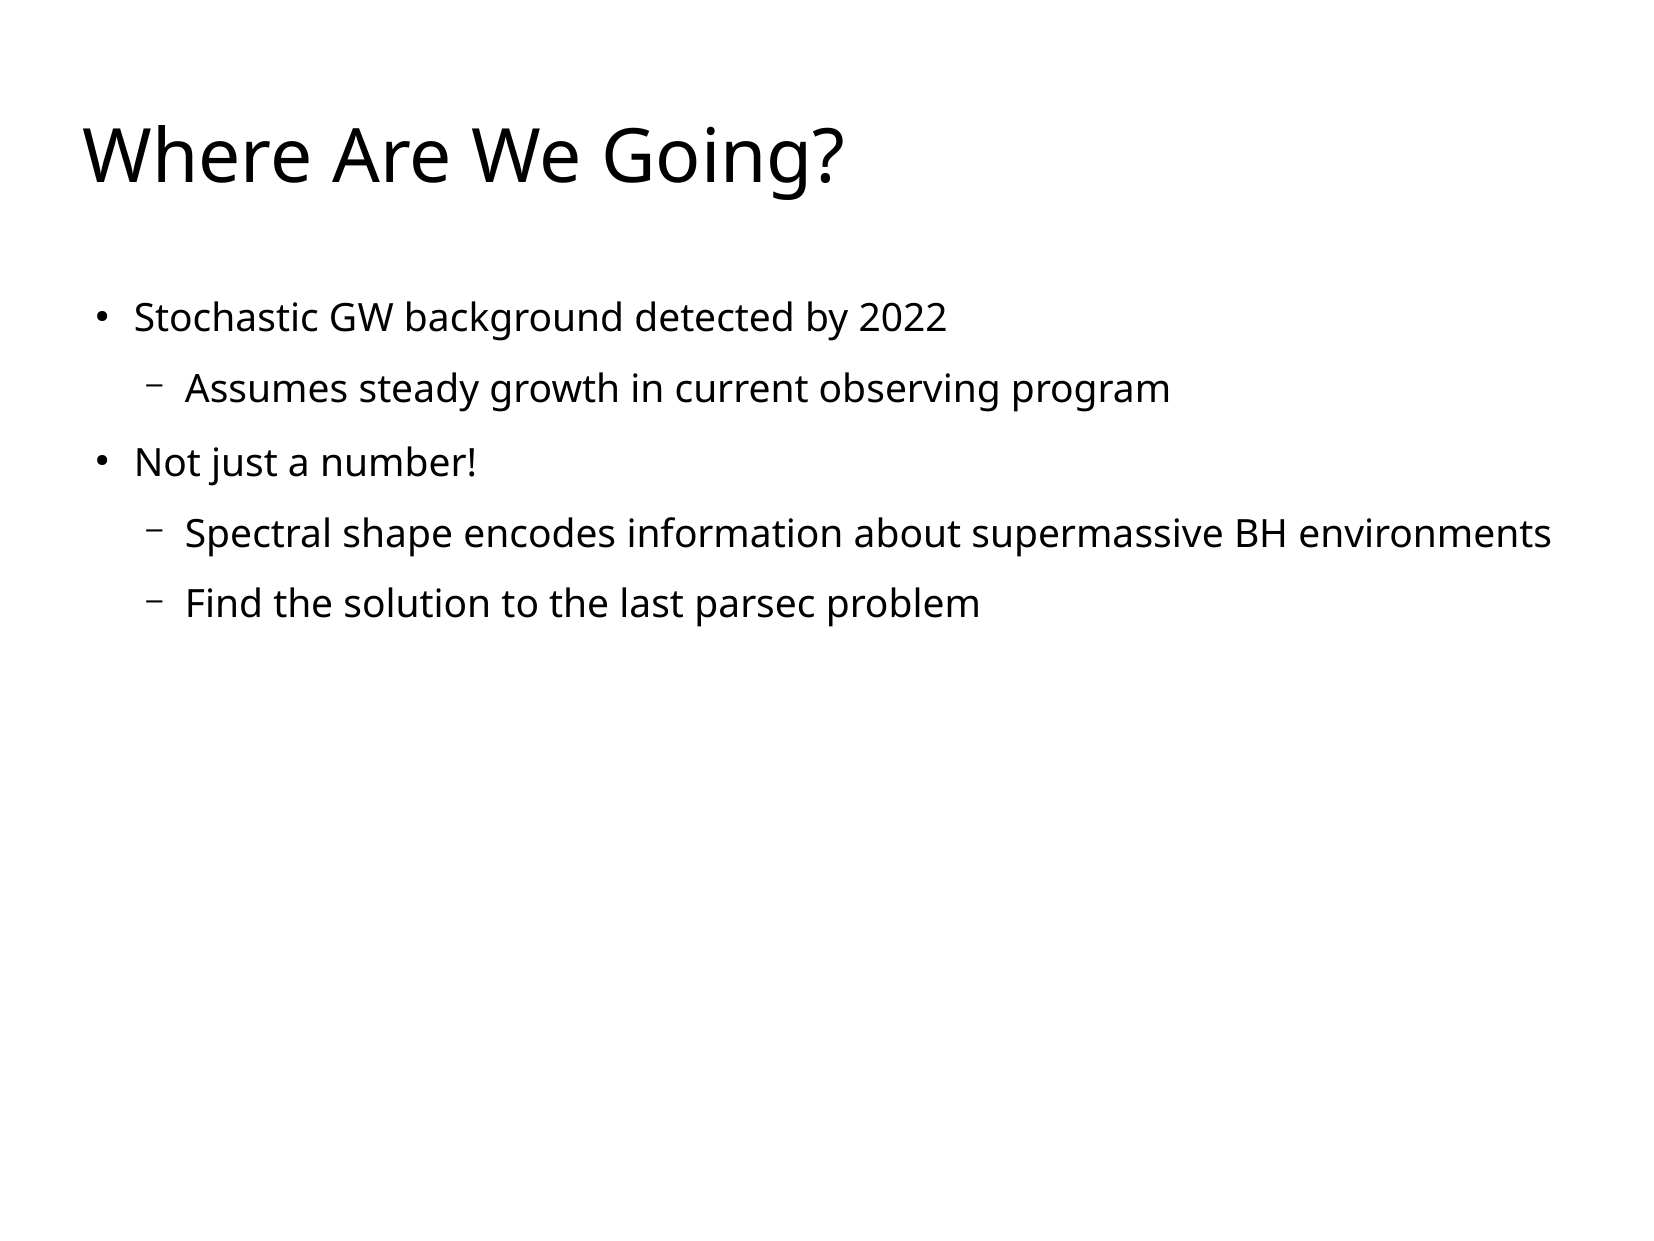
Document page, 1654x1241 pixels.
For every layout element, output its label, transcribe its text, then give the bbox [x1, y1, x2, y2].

title Where Are We Going? [82, 49, 1571, 257]
list Stochastic GW background detected by 2022 Assumes steady growth in current observing program Not just a number! Spectral shape encodes information about supermassive BH environments Find the solution to the last parsec problem Detect single GW sources? Burst events? Bursts with memory provide deep test of GR Constrain (detect?) cosmic strings Eventually measure anisotropies in GW background [82, 290, 1571, 1010]
